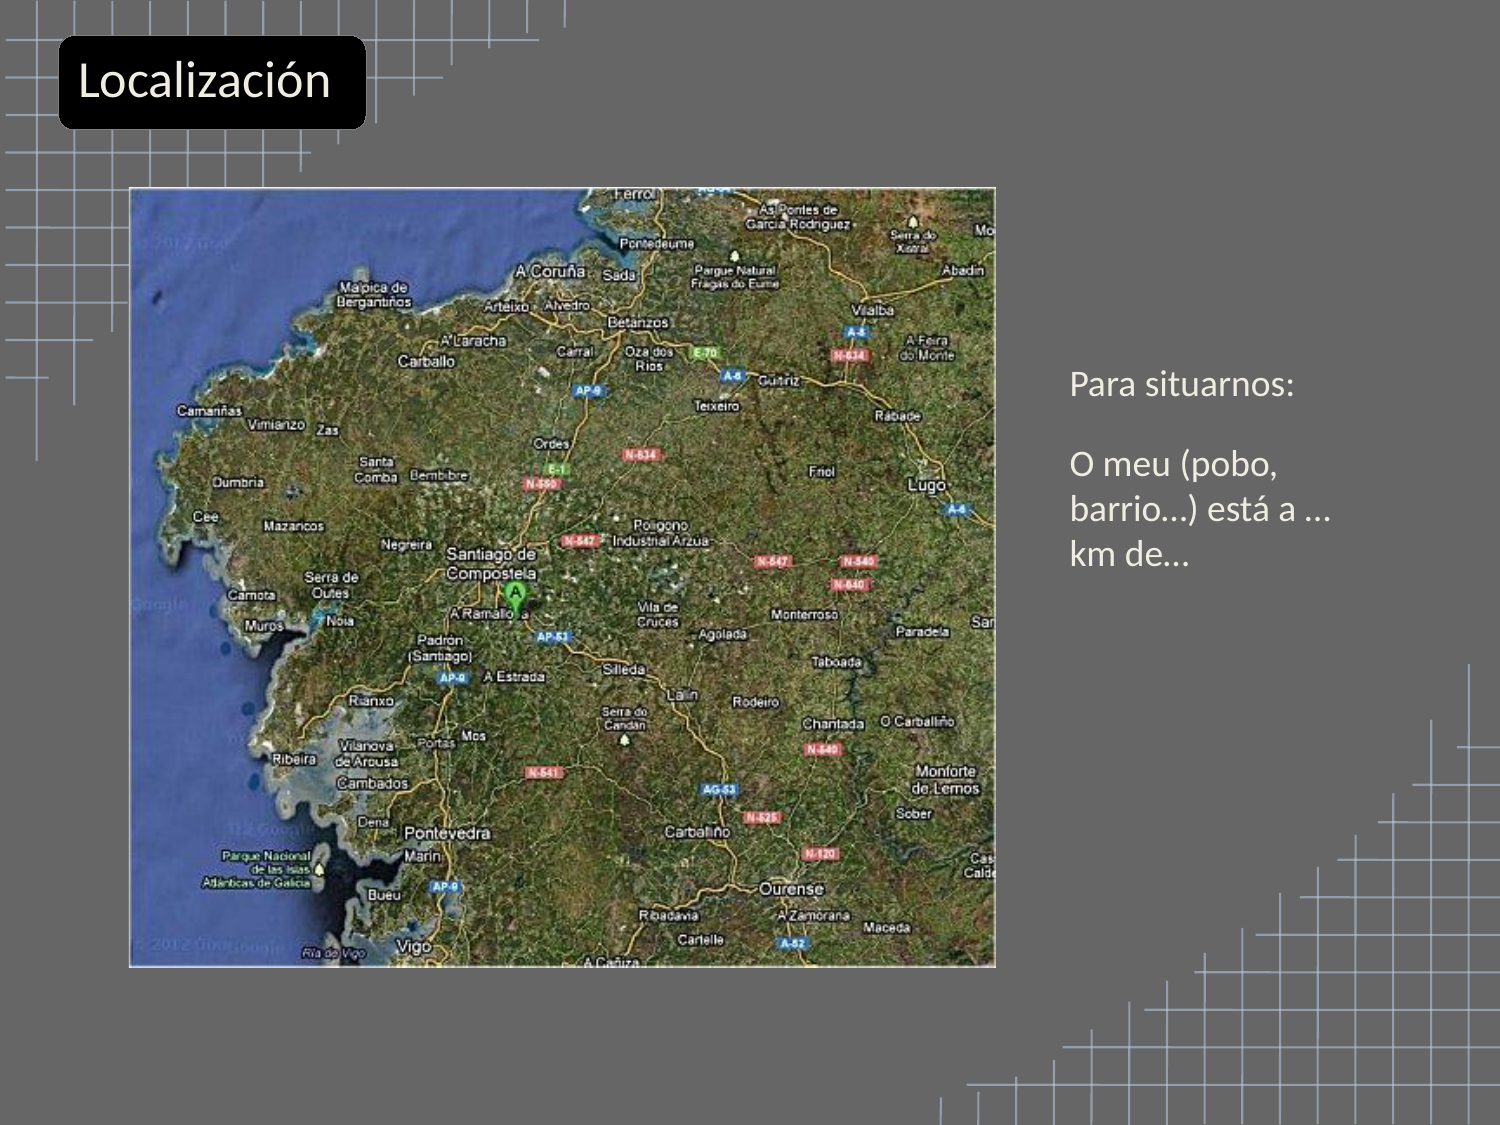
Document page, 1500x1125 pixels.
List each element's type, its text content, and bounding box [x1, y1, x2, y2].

title Localización [58, 23, 352, 129]
text_box Para situarnos: O meu (pobo, barrio…) está a … km de… [1054, 351, 1395, 594]
text_box [69, 35, 367, 130]
text_box [128, 187, 996, 968]
